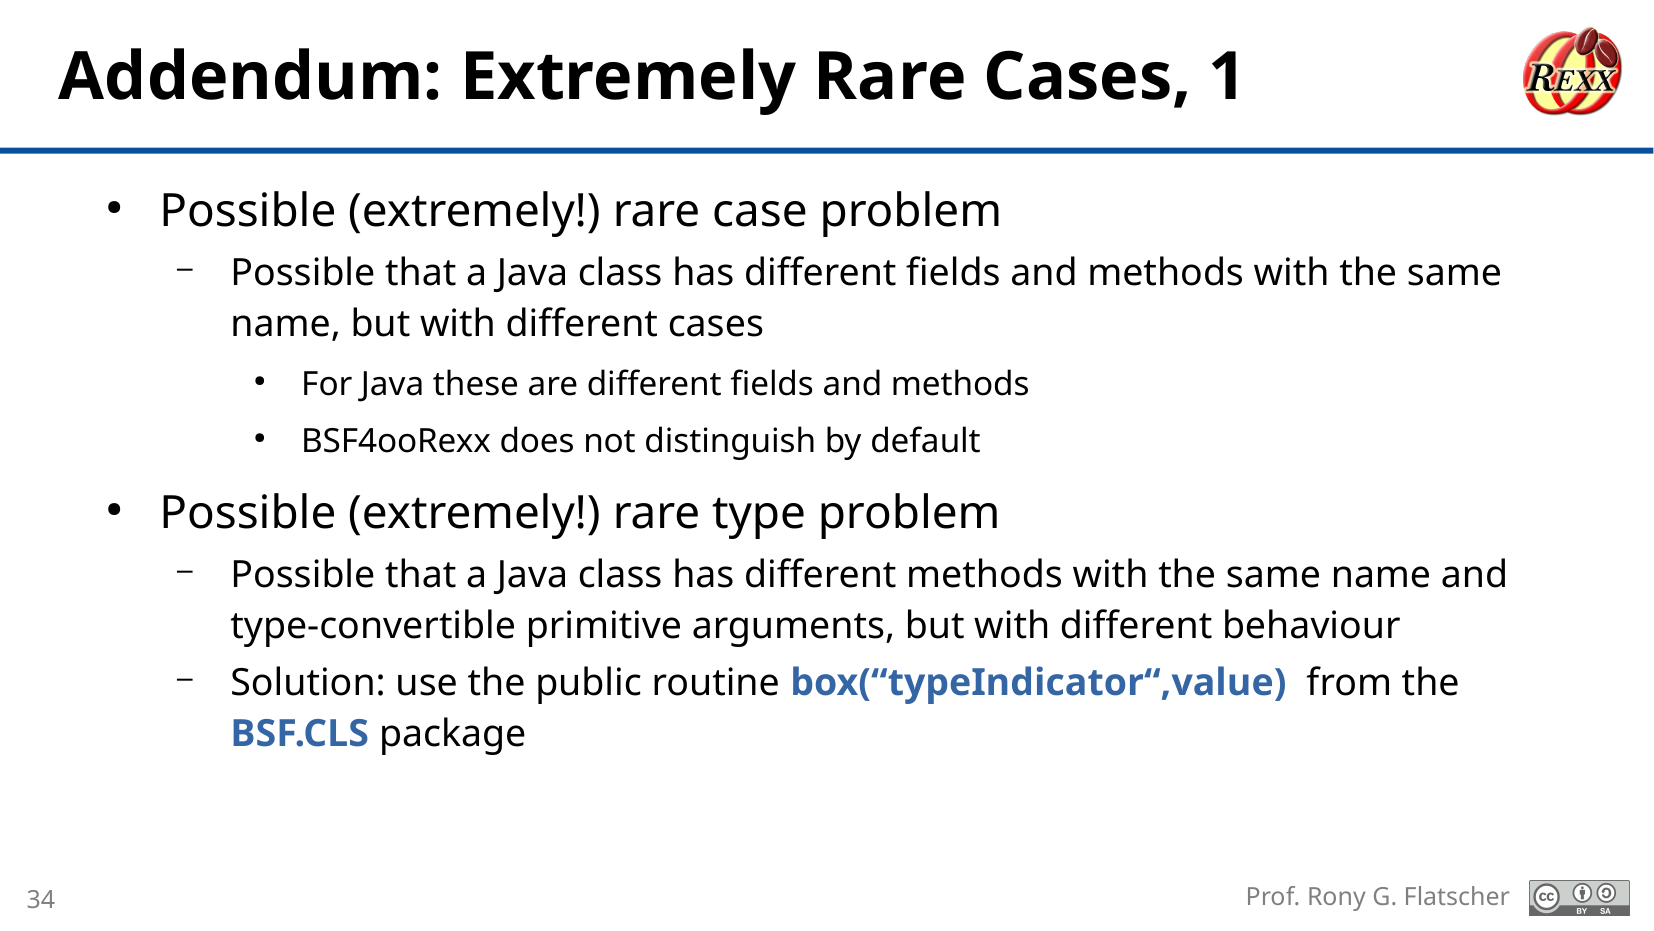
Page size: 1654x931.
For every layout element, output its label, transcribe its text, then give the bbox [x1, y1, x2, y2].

list Possible (extremely!) rare case problem Possible that a Java class has different fields and methods with the same name, but with different cases For Java these are different fields and methods BSF4ooRexx does not distinguish by default Possible (extremely!) rare type problem Possible that a Java class has different methods with the same name and type-convertible primitive arguments, but with different behaviour Solution: use the public routine box(“typeIndicator“,value) from the BSF.CLS package [88, 177, 1577, 857]
title Addendum: Extremely Rare Cases, 1 [0, 0, 1625, 148]
